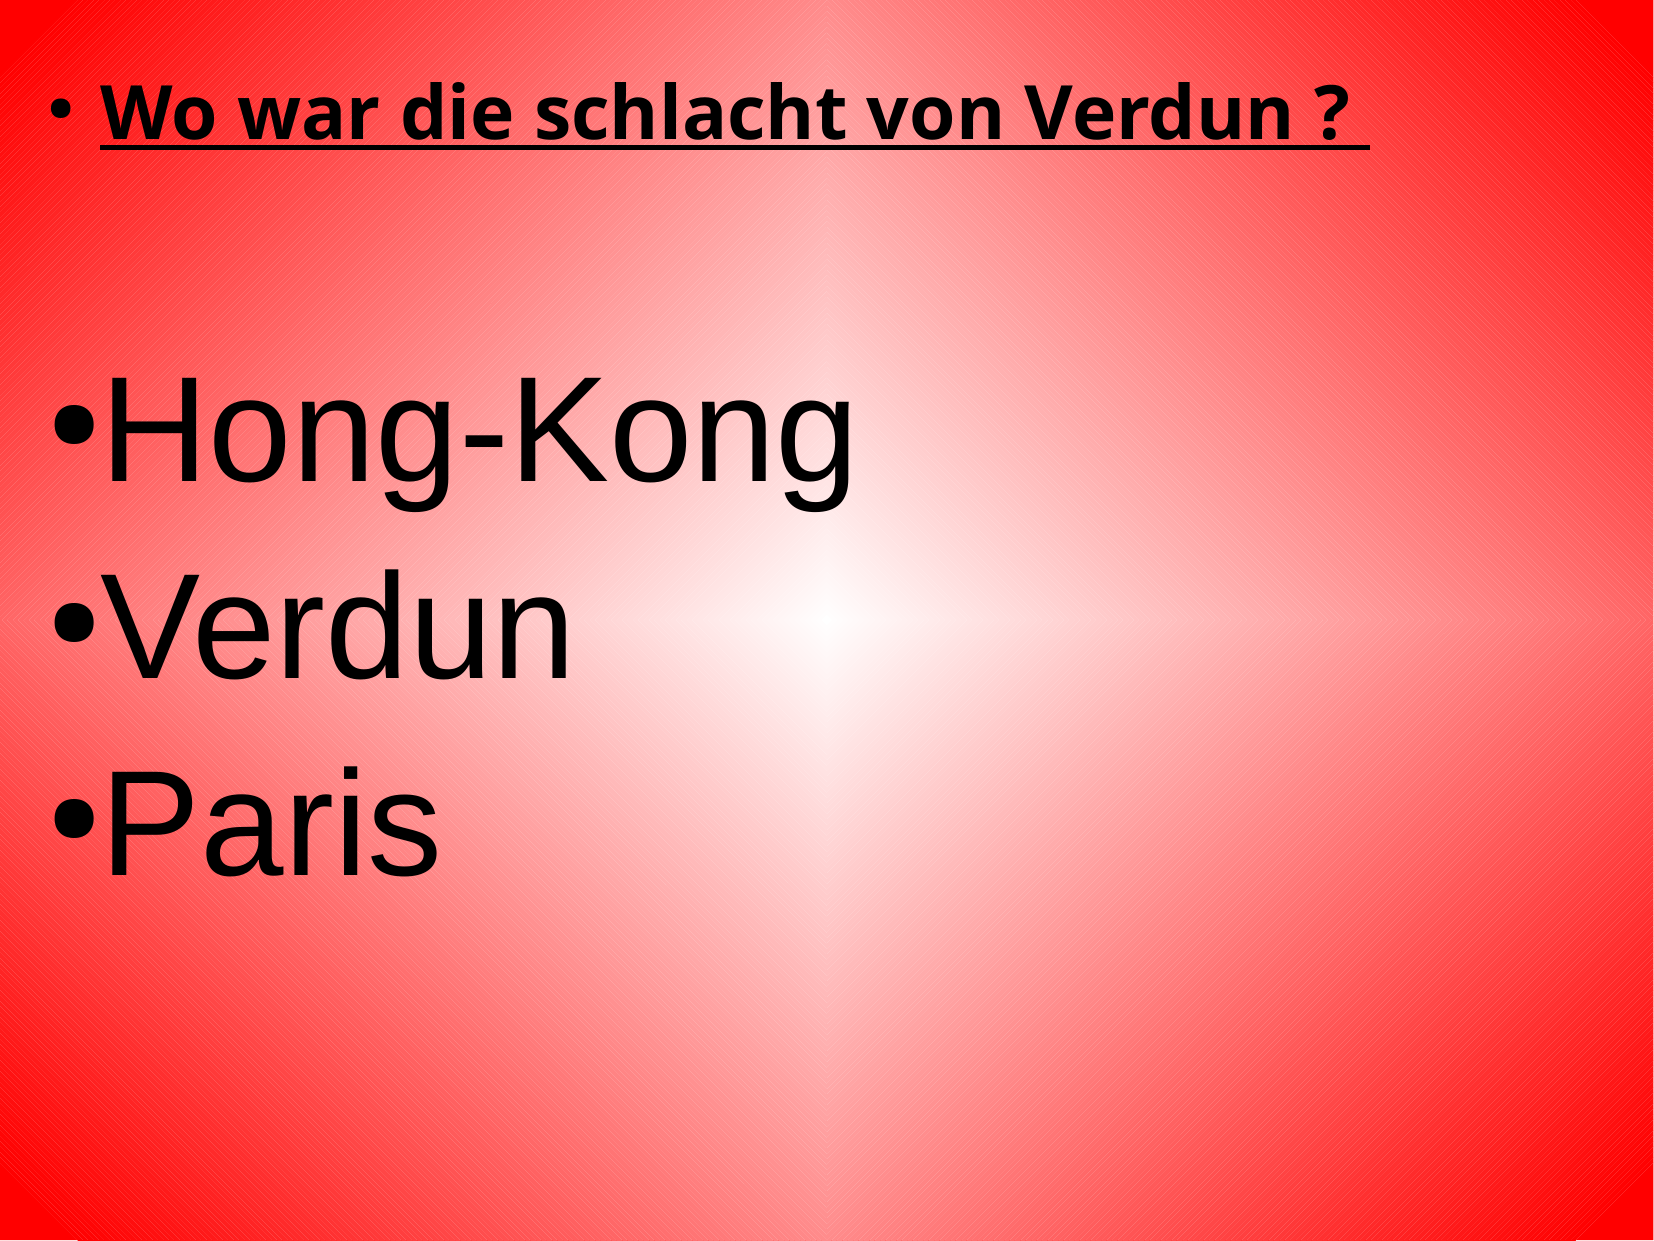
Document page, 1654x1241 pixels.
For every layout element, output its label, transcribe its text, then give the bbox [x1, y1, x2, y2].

list Wo war die schlacht von Verdun ? Hong-Kong Verdun Paris [29, 59, 1571, 1109]
